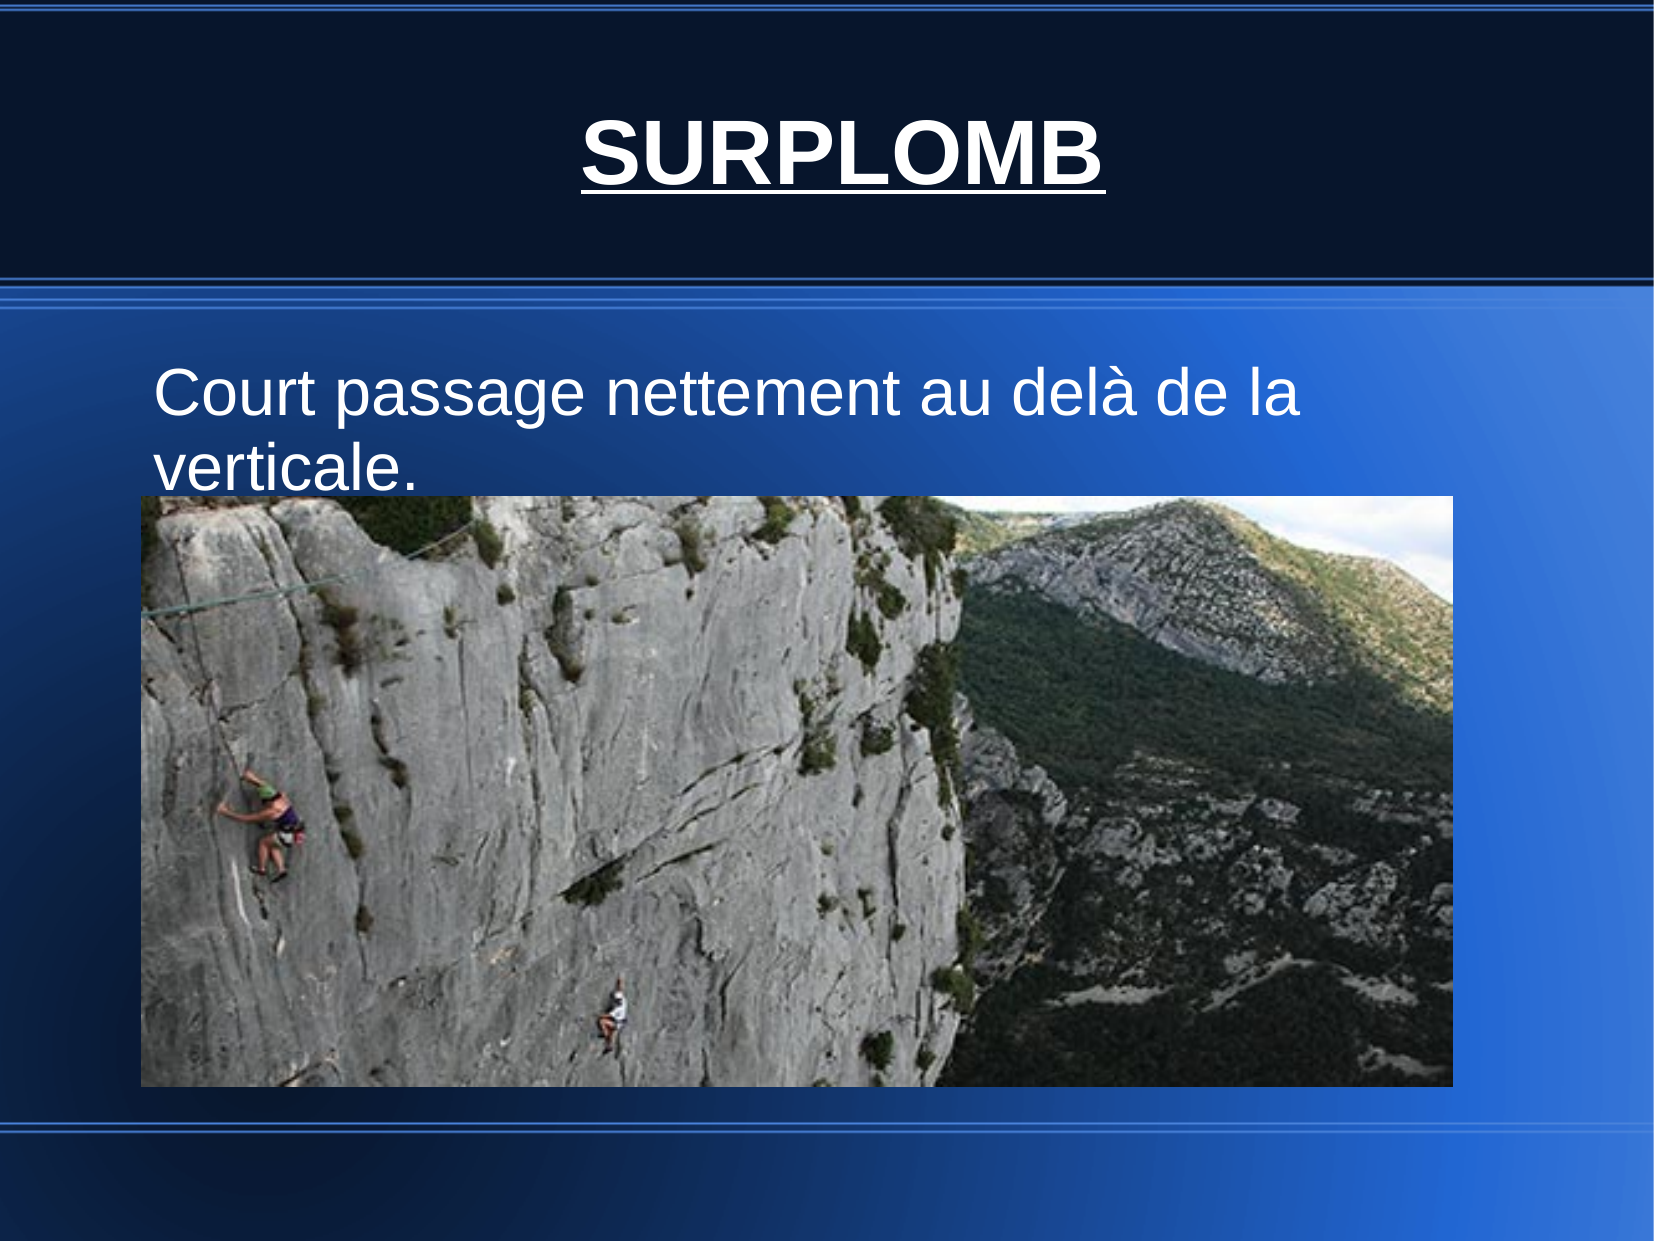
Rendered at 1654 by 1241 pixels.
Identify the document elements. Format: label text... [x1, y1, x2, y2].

picture [0, 0, 1654, 1241]
list Court passage nettement au delà de la verticale. [82, 355, 1571, 1058]
title SURPLOMB [82, 49, 1571, 257]
